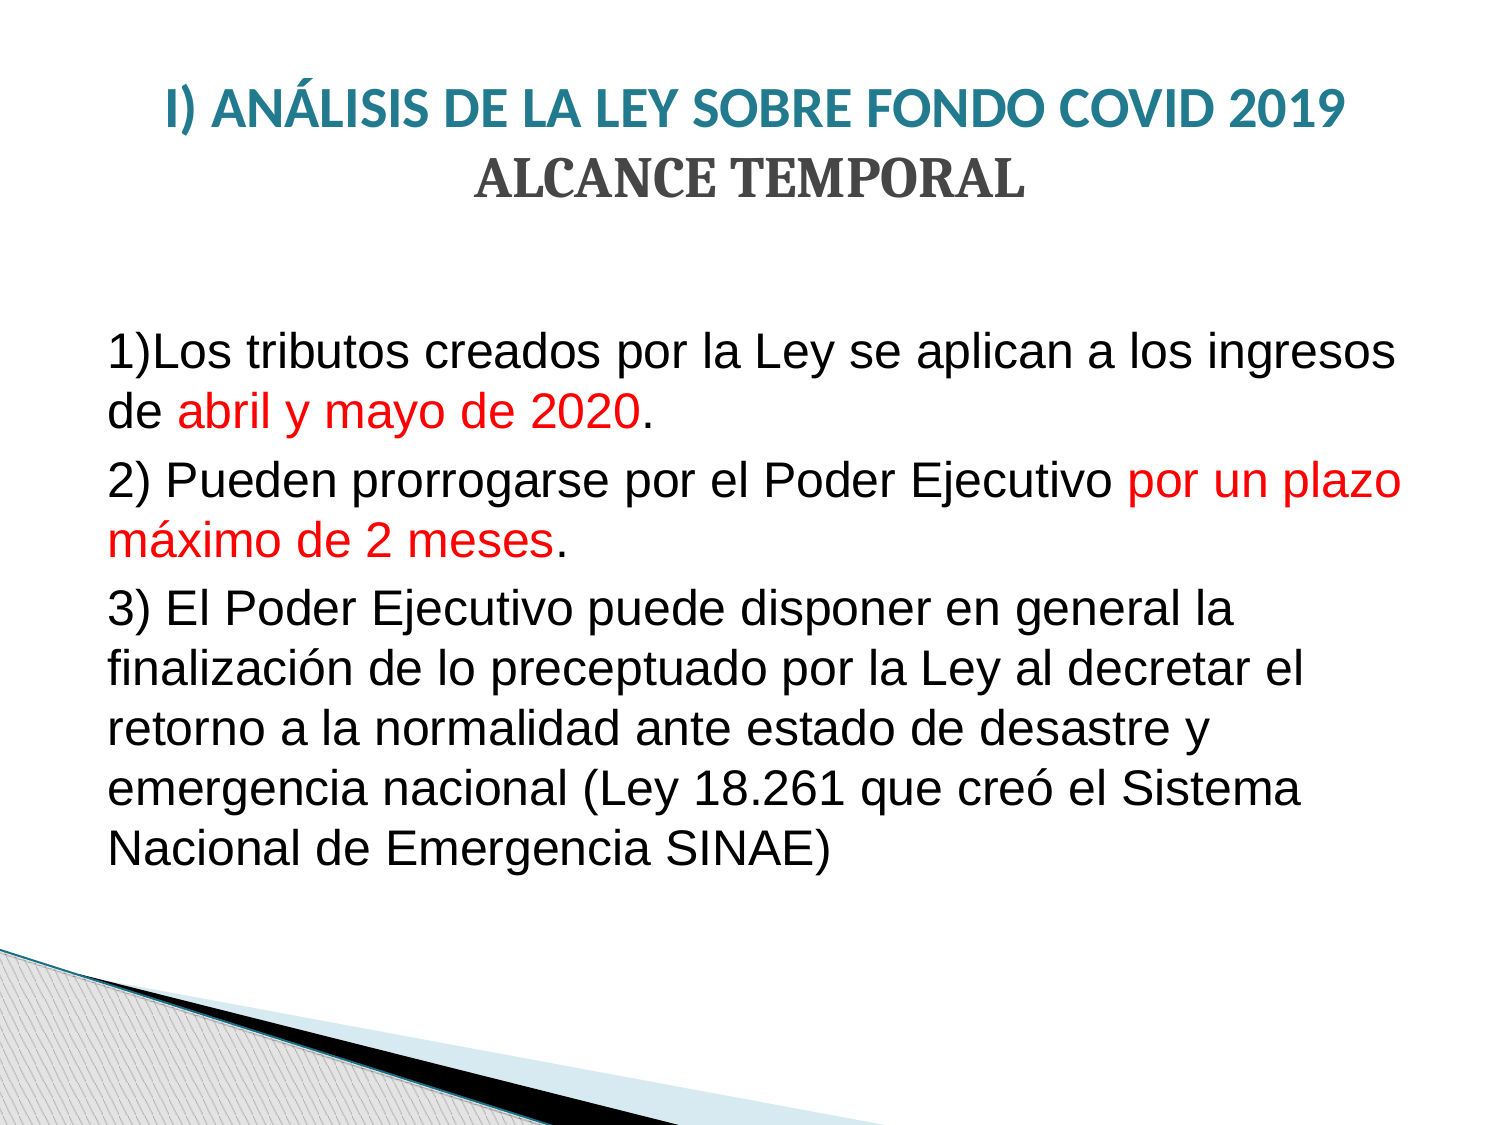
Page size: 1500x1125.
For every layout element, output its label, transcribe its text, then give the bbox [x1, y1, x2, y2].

list 1)Los tributos creados por la Ley se aplican a los ingresos de abril y mayo de 2020. 2) Pueden prorrogarse por el Poder Ejecutivo por un plazo máximo de 2 meses. 3) El Poder Ejecutivo puede disponer en general la finalización de lo preceptuado por la Ley al decretar el retorno a la normalidad ante estado de desastre y emergencia nacional (Ley 18.261 que creó el Sistema Nacional de Emergencia SINAE) [75, 243, 1425, 986]
title I) ANÁLISIS DE LA LEY SOBRE FONDO COVID 2019 ALCANCE TEMPORAL [75, 45, 1425, 233]
